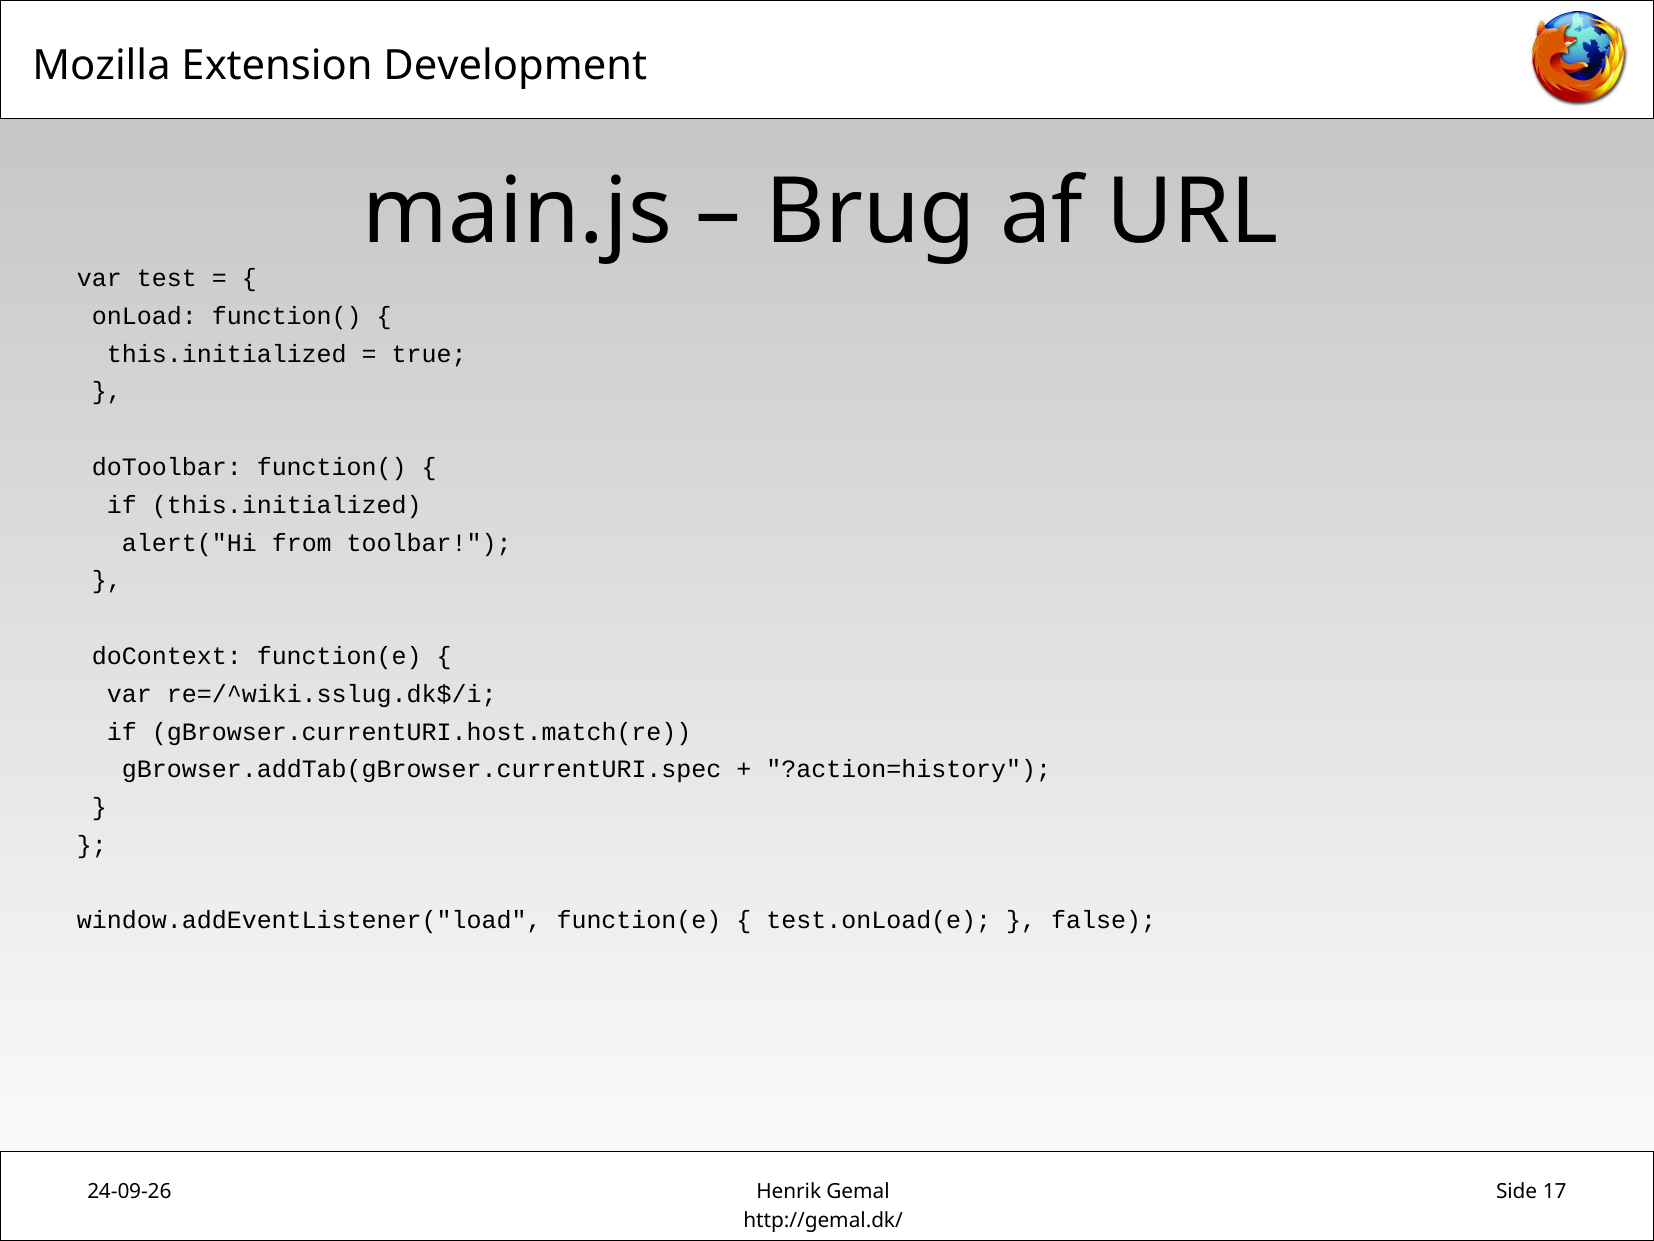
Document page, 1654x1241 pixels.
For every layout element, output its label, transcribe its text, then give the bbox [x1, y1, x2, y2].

picture [1529, 11, 1630, 108]
list var test = { onLoad: function() { this.initialized = true; }, doToolbar: function() { if (this.initialized) alert("Hi from toolbar!"); }, doContext: function(e) { var re=/^wiki.sslug.dk$/i; if (gBrowser.currentURI.host.match(re)) gBrowser.addTab(gBrowser.currentURI.spec + "?action=history"); } }; window.addEventListener("load", function(e) { test.onLoad(e); }, false); [59, 265, 1595, 1152]
title main.js – Brug af URL [76, 147, 1565, 265]
